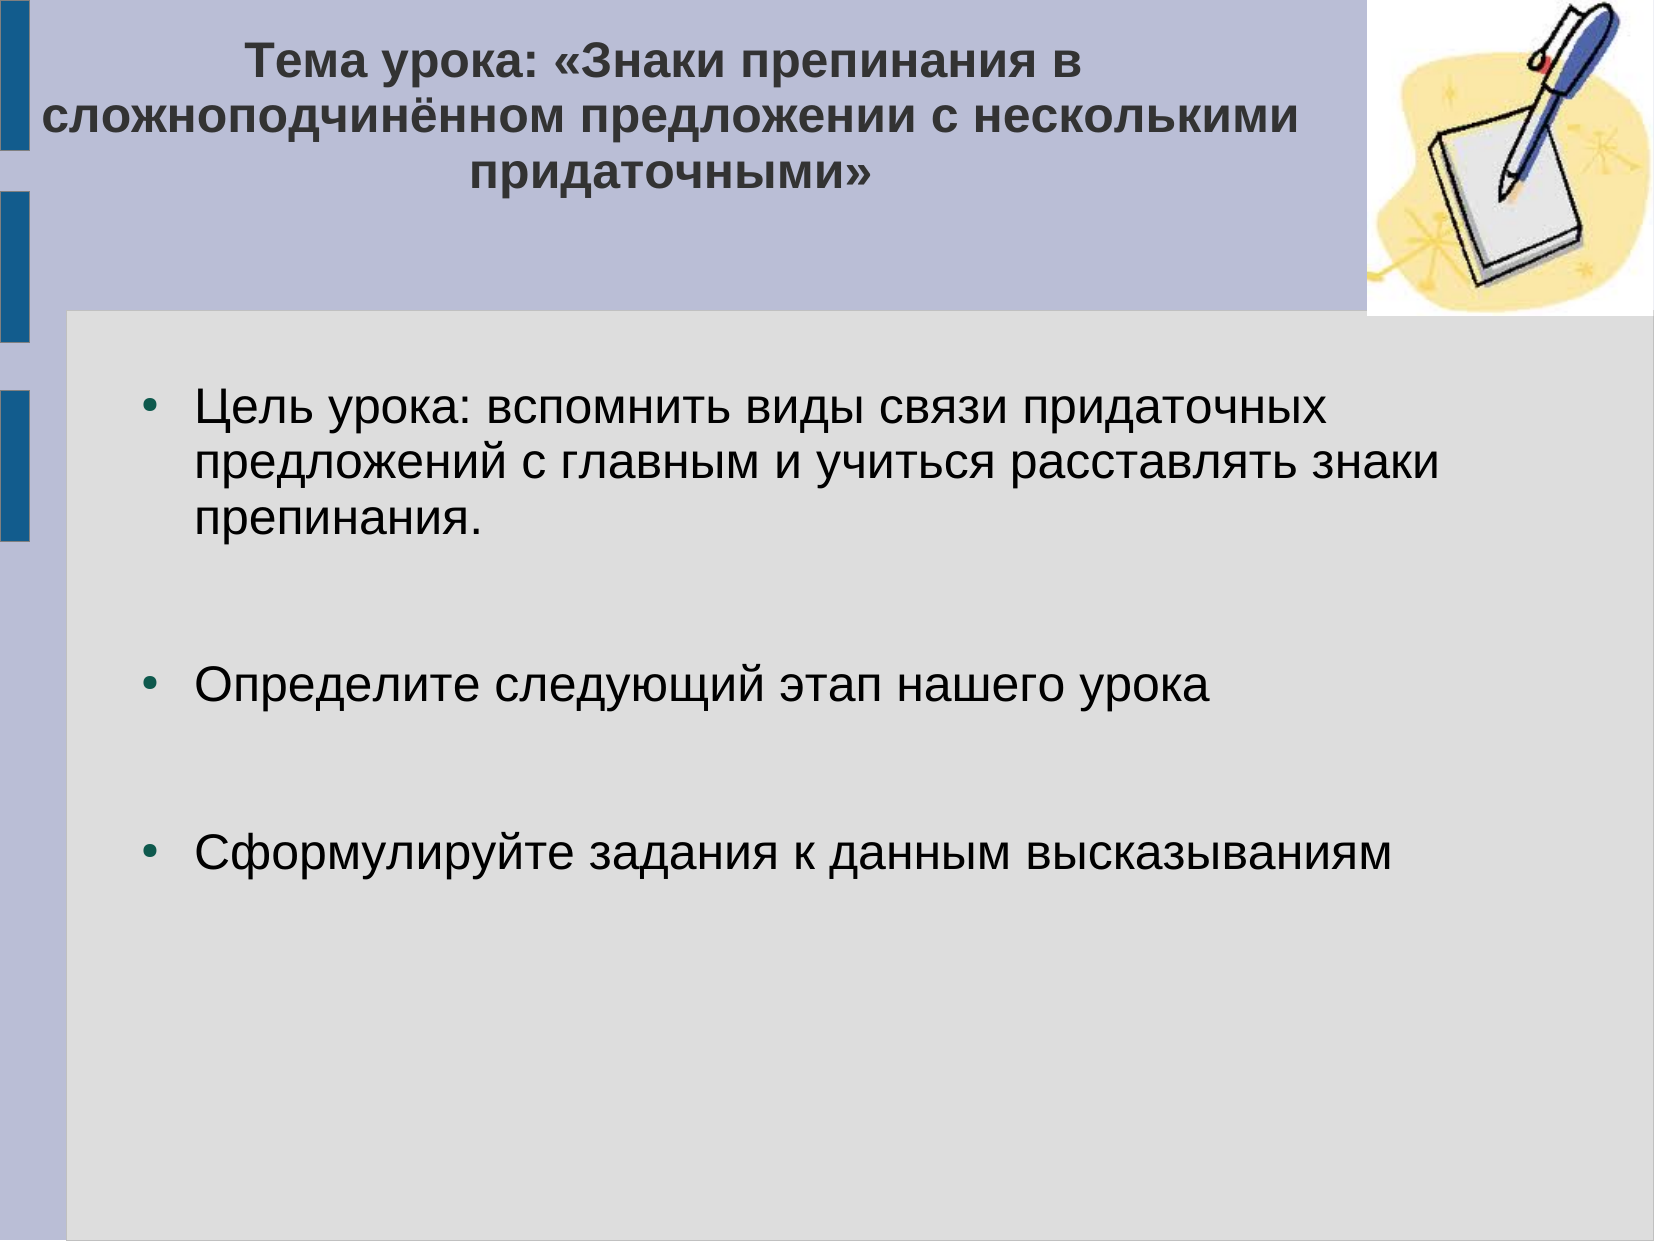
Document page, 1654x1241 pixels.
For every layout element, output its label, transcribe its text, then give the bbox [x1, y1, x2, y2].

title Тема урока: «Знаки препинания в сложноподчинённом предложении с несколькими придаточными» [0, 11, 1367, 219]
list Цель урока: вспомнить виды связи придаточных предложений с главным и учиться расставлять знаки препинания. Определите следующий этап нашего урока Сформулируйте задания к данным высказываниям [123, 377, 1536, 1160]
picture [1367, 0, 1654, 316]
